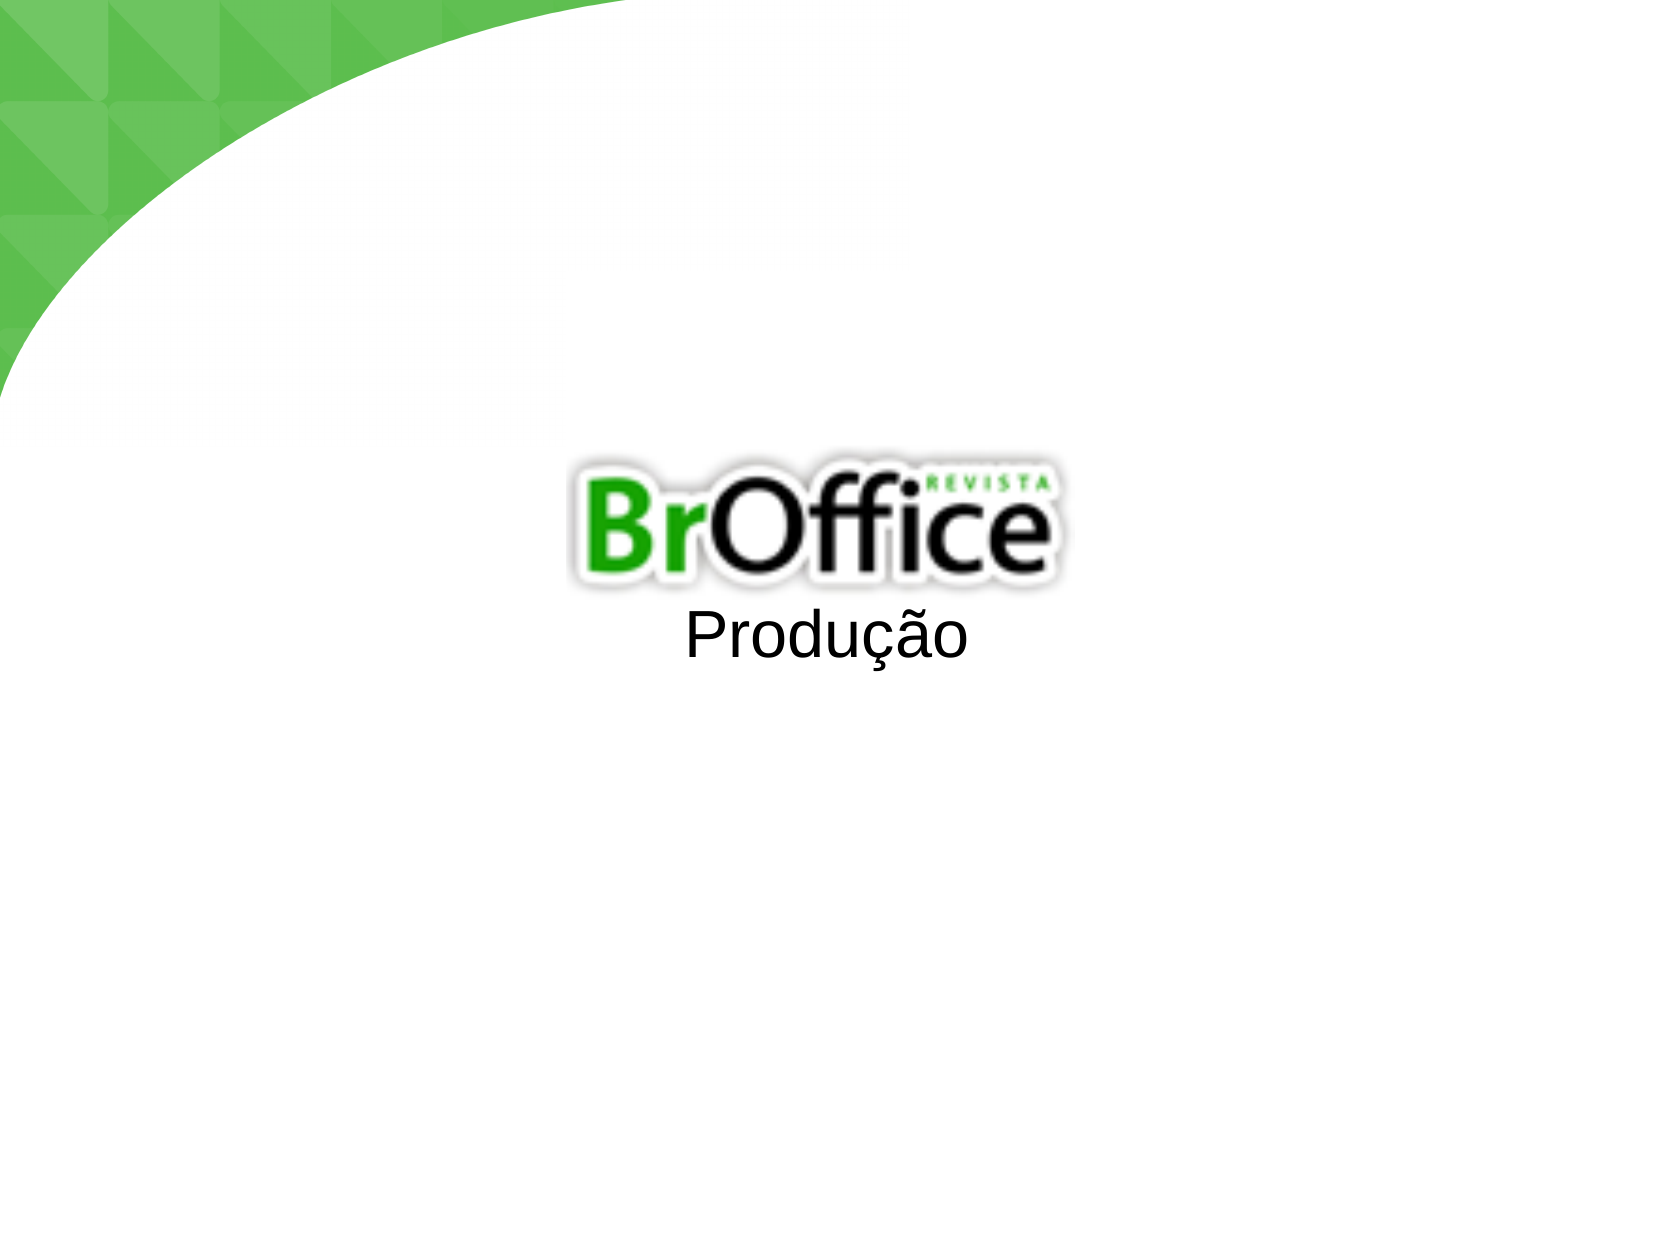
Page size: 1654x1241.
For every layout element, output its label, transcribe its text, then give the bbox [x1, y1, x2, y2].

subtitle Produção [82, 49, 1571, 1109]
